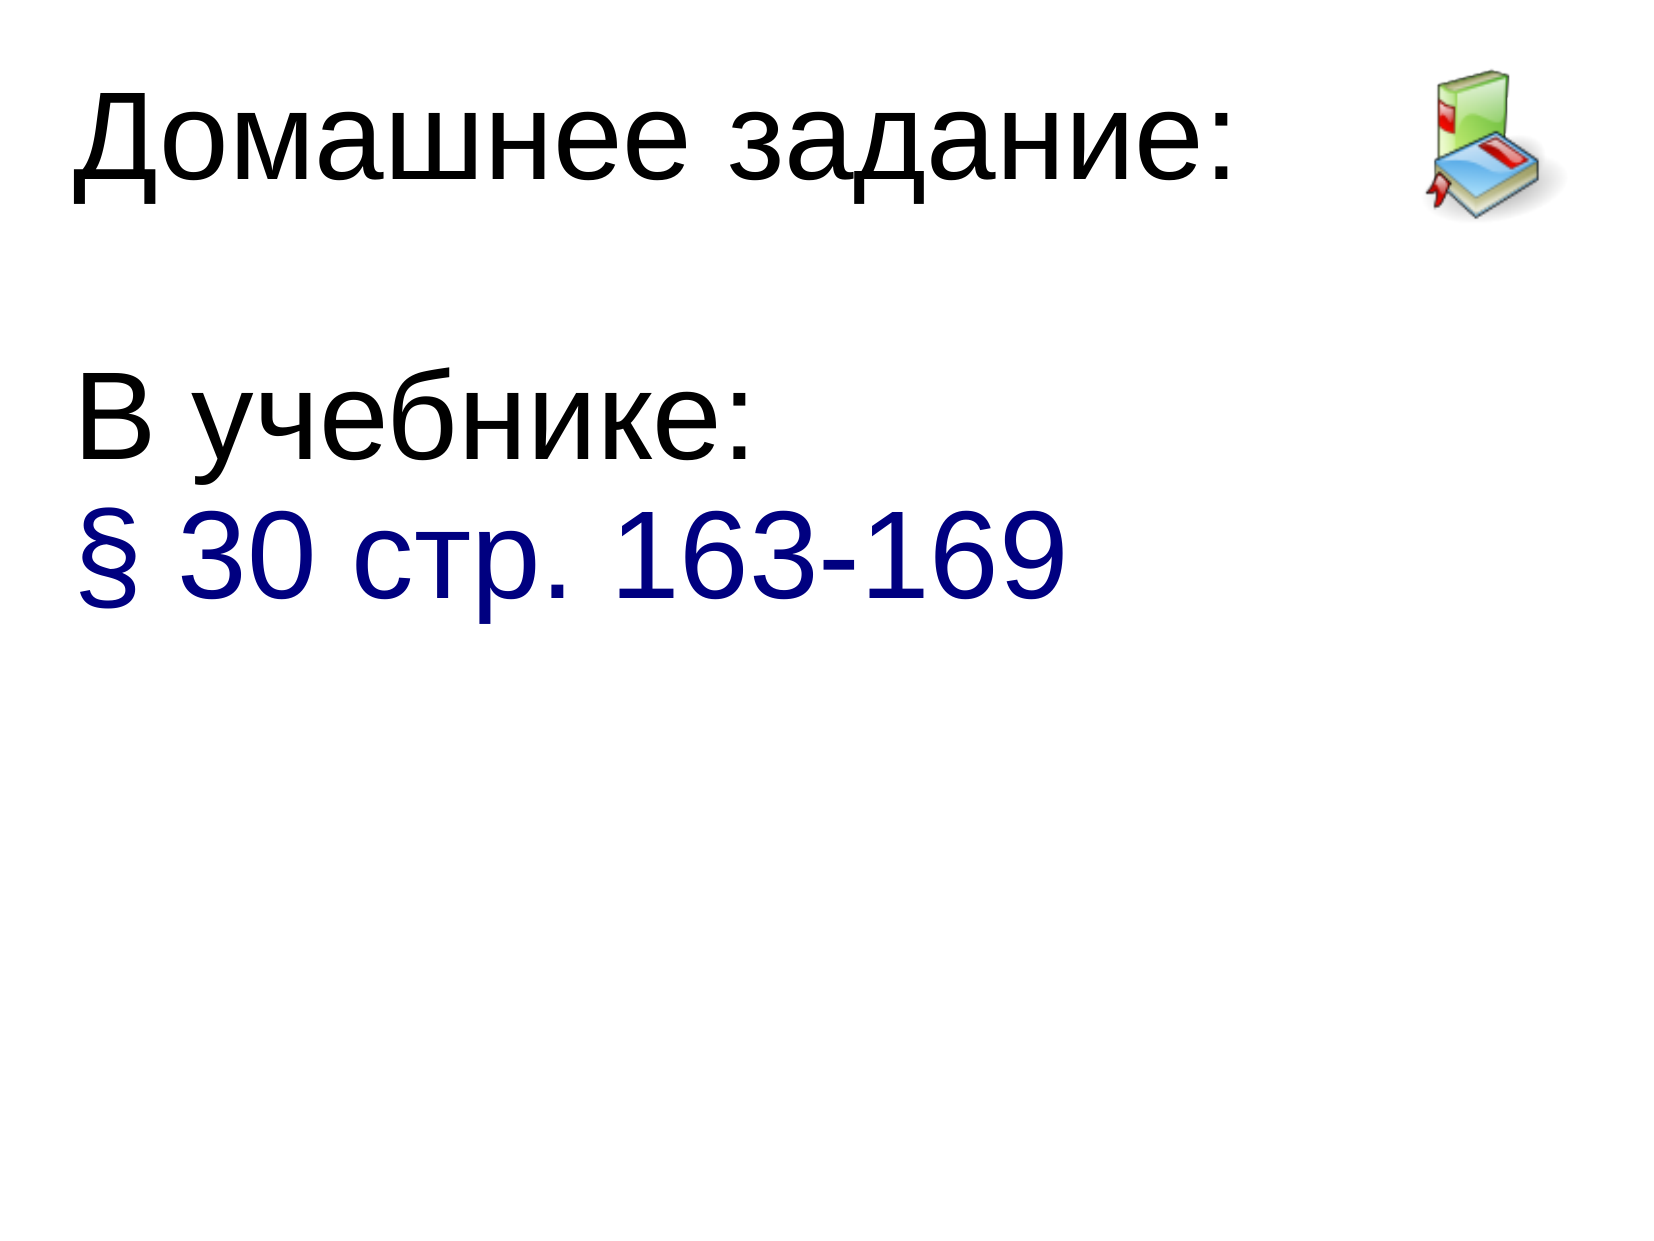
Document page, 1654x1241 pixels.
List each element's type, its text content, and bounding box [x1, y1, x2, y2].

picture [1417, 58, 1572, 237]
text_box Домашнее задание: В учебнике: § 30 стр. 163-169 [59, 59, 1595, 820]
